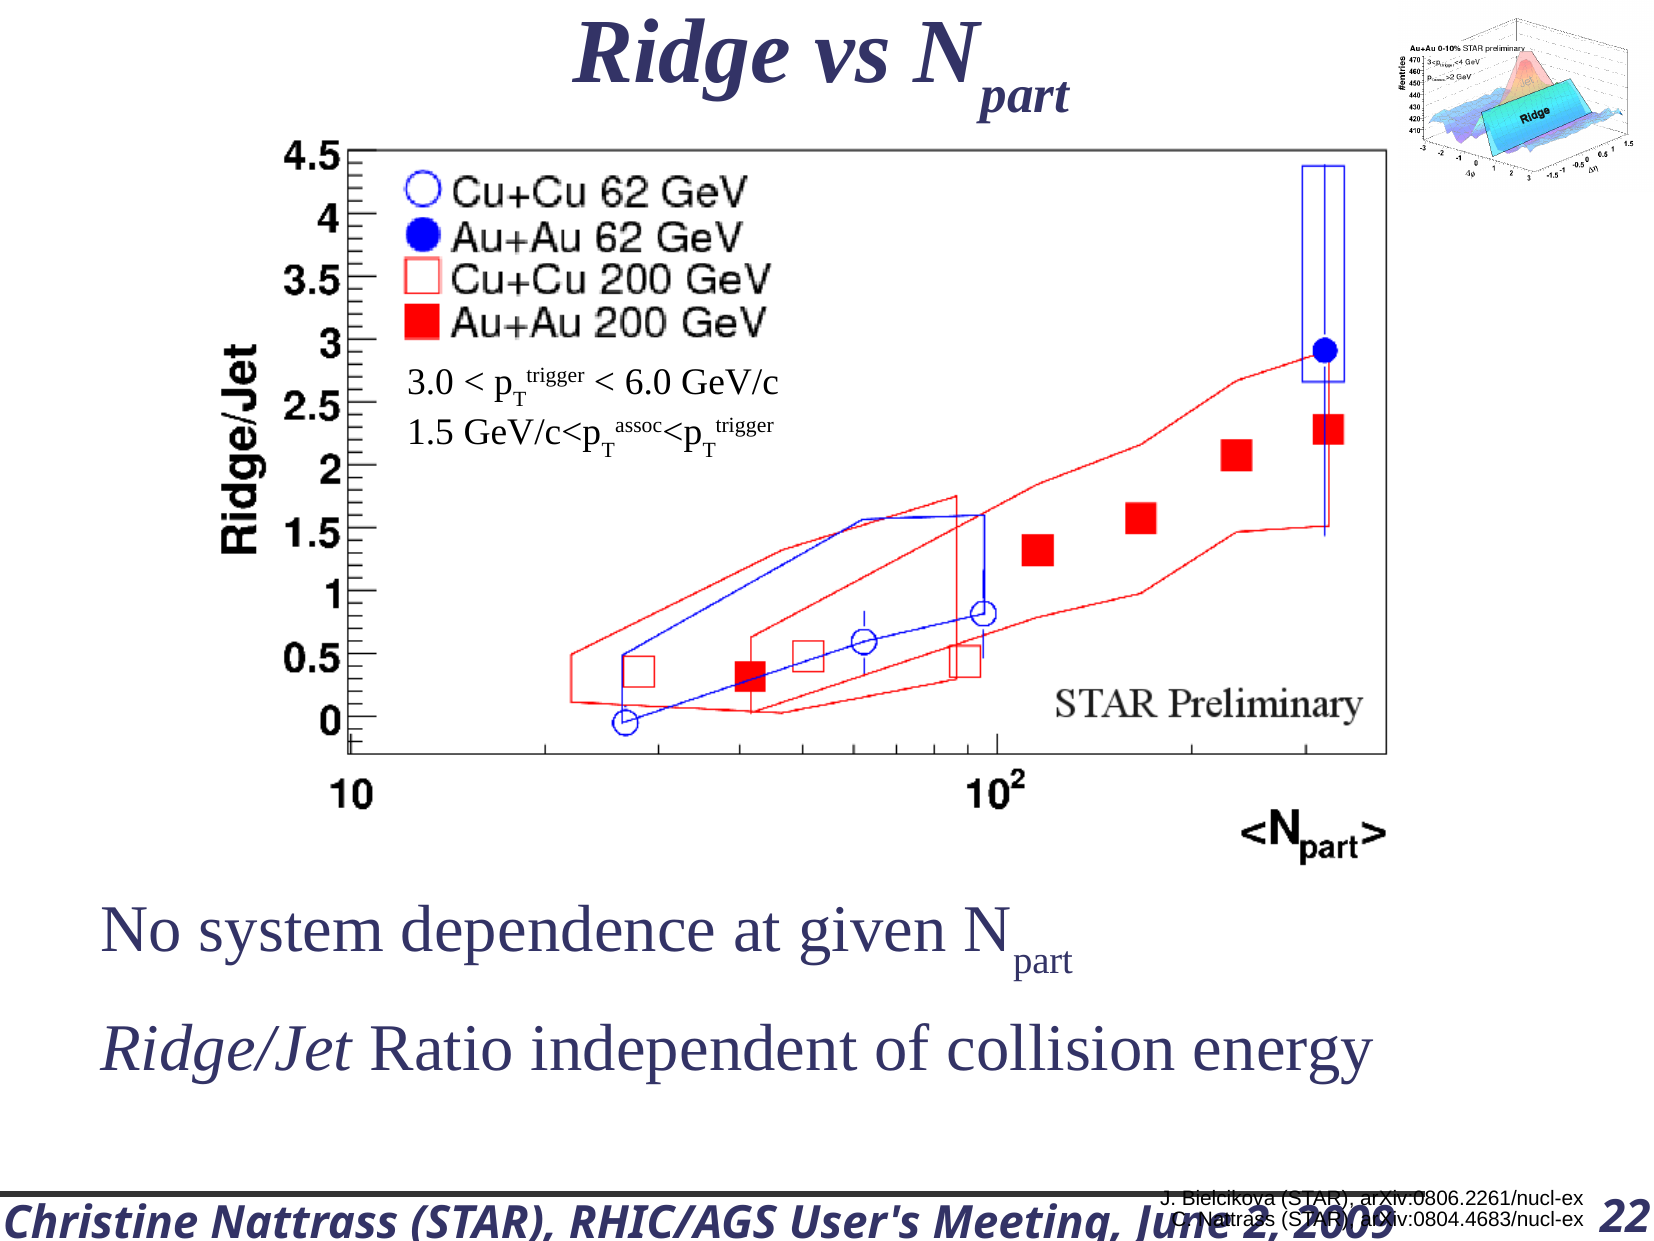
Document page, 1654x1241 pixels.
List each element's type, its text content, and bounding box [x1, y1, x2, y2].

picture [206, 135, 1390, 875]
picture [1398, 0, 1654, 192]
list No system dependence at given Npart Ridge/Jet Ratio independent of collision energy [82, 891, 1571, 1192]
text_box 3.0 < pTtrigger < 6.0 GeV/c 1.5 GeV/c<pTassoc<pTtrigger [392, 353, 918, 470]
title Ridge vs Npart [76, 0, 1398, 125]
text_box J. Bielcikova (STAR), arXiv:0806.2261/nucl-ex C. Nattrass (STAR), arXiv:0804.4683/nucl-ex [1083, 1180, 1599, 1241]
